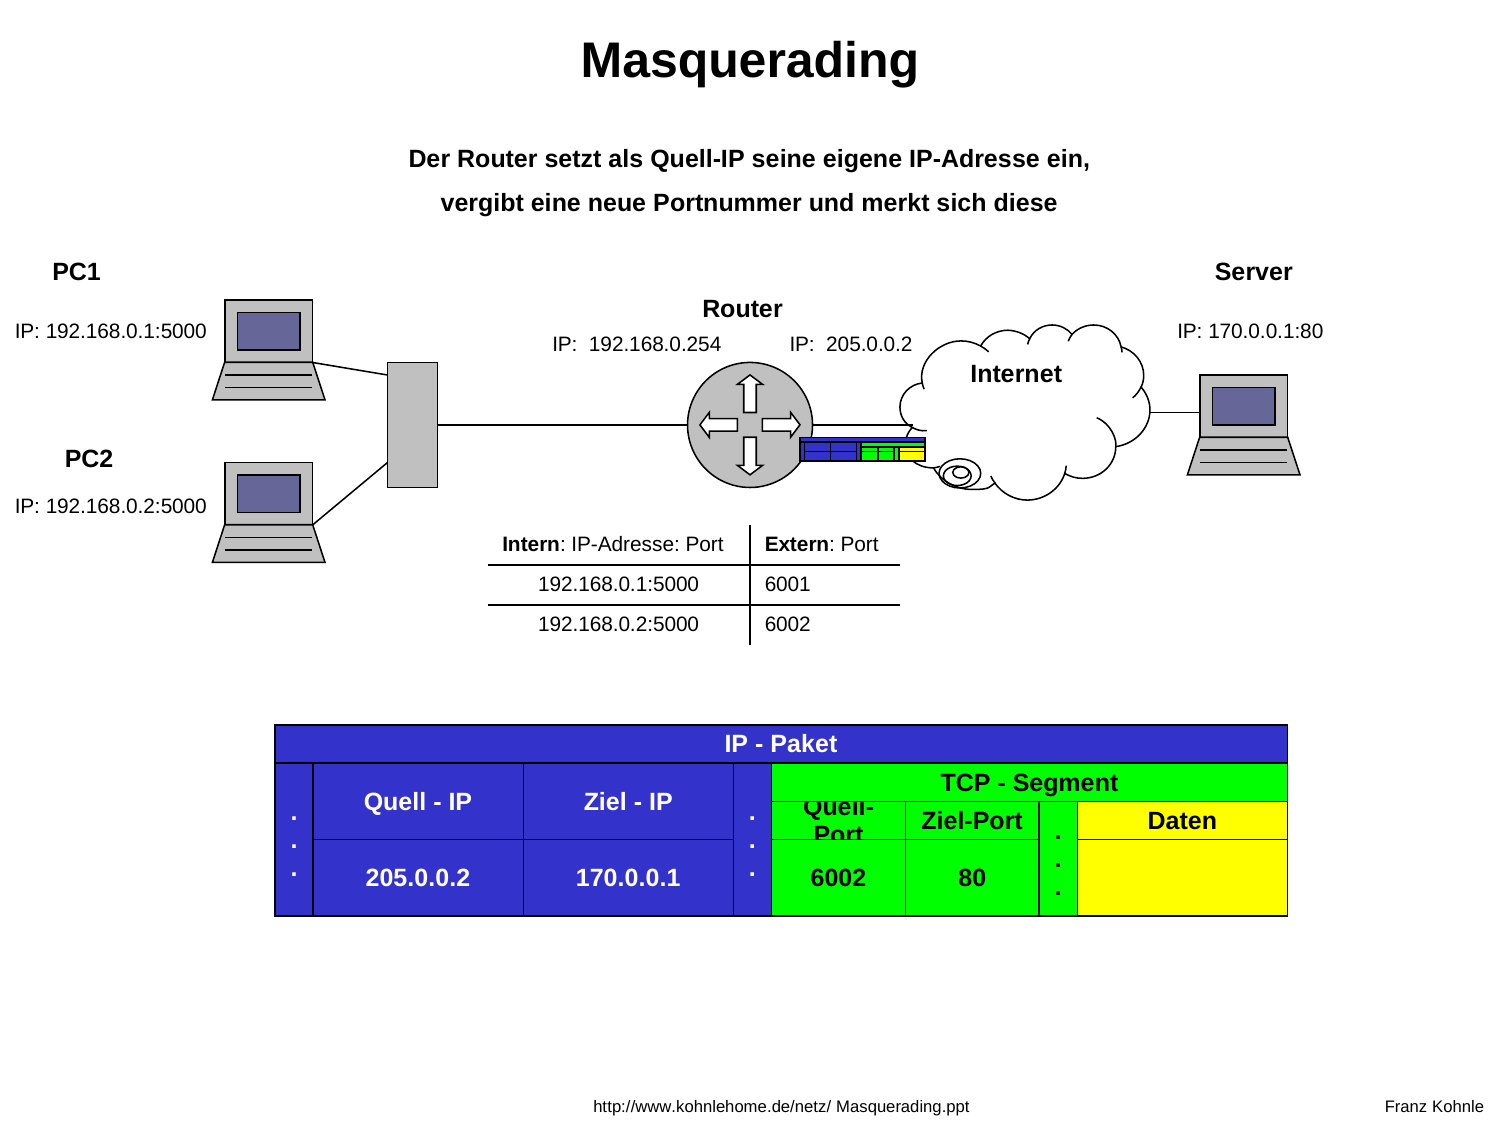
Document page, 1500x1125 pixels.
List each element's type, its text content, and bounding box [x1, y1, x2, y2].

text_box ... [734, 764, 771, 916]
text_box Der Router setzt als Quell-IP seine eigene IP-Adresse ein, vergibt eine neue Portnummer und merkt sich diese [393, 137, 1107, 225]
text_box 205.0.0.2 [313, 839, 523, 916]
text_box http://www.kohnlehome.de/netz/ Masquerading.ppt [578, 1089, 988, 1125]
text_box IP: 192.168.0.254 [537, 324, 737, 364]
text_box 192.168.0.2:5000 [487, 605, 749, 645]
text_box [387, 362, 438, 488]
text_box [212, 462, 325, 563]
text_box IP: 170.0.0.1:80 [1162, 312, 1339, 352]
text_box PC2 [50, 437, 129, 481]
text_box Internet [899, 324, 1150, 501]
text_box [1078, 840, 1288, 916]
text_box Router [687, 287, 798, 331]
text_box Intern: IP-Adresse: Port [487, 524, 750, 564]
text_box 6002 [751, 605, 901, 645]
text_box 80 [905, 839, 1040, 917]
text_box [212, 299, 325, 400]
text_box [1187, 375, 1300, 475]
text_box Franz Kohnle [1370, 1089, 1500, 1125]
text_box [687, 362, 925, 488]
text_box IP: 192.168.0.1:5000 [0, 312, 222, 352]
text_box 6001 [751, 565, 901, 605]
text_box Ziel-Port [905, 802, 1039, 839]
text_box Extern: Port [750, 524, 901, 565]
text_box Daten [1078, 802, 1288, 840]
text_box IP: 205.0.0.2 [774, 324, 928, 364]
text_box 6002 [771, 839, 905, 917]
text_box ... [1039, 802, 1078, 917]
text_box PC1 [37, 249, 116, 294]
text_box Quell-Port [771, 802, 905, 839]
text_box Masquerading [565, 24, 935, 97]
text_box 170.0.0.1 [523, 839, 734, 916]
text_box TCP - Segment [771, 763, 1288, 802]
text_box Ziel - IP [524, 764, 734, 839]
text_box Server [1199, 249, 1308, 294]
text_box ... [275, 763, 314, 916]
text_box IP - Paket [274, 725, 1288, 764]
text_box IP: 192.168.0.2:5000 [0, 487, 222, 527]
text_box Quell - IP [314, 764, 524, 839]
text_box 192.168.0.1:5000 [487, 565, 749, 604]
